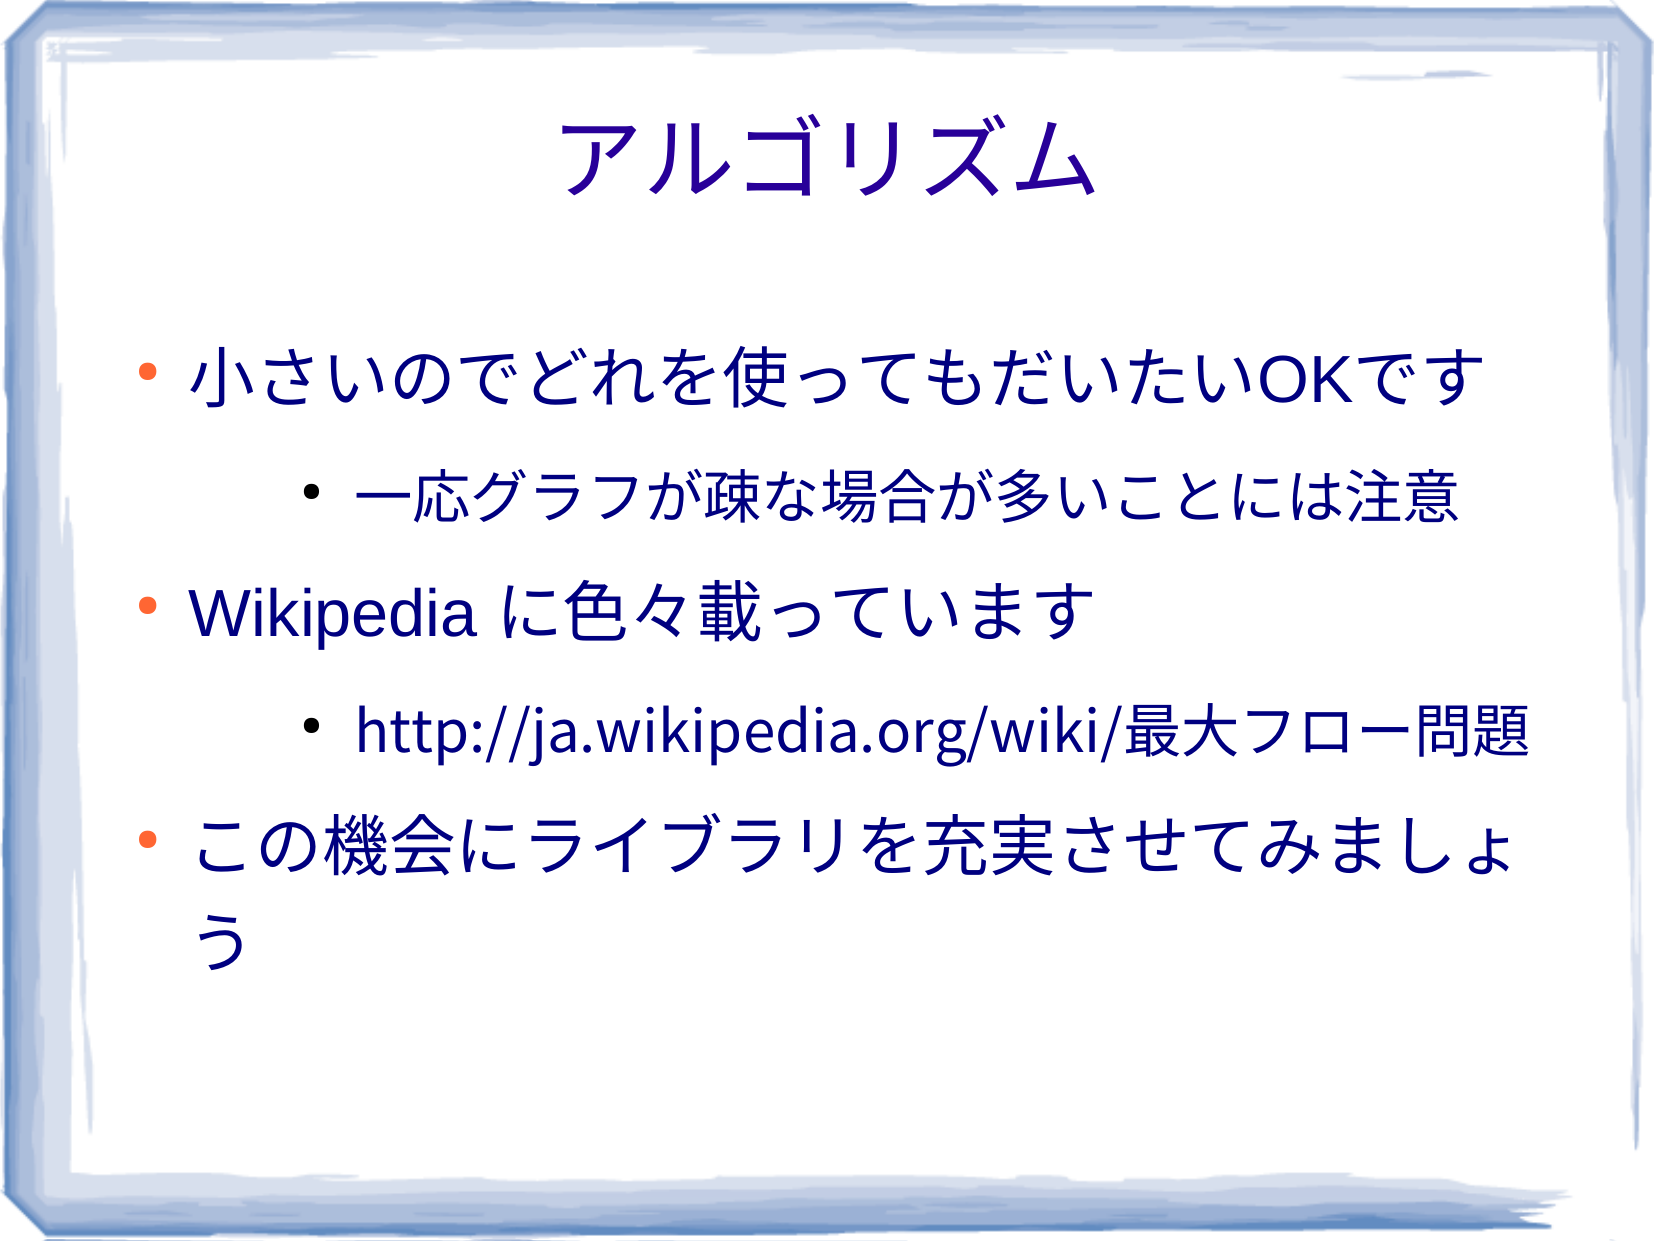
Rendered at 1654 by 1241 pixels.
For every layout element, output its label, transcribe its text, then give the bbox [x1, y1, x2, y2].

list 小さいのでどれを使ってもだいたいOKです 一応グラフが疎な場合が多いことには注意 Wikipedia に色々載っています http://ja.wikipedia.org/wiki/最大フロー問題 この機会にライブラリを充実させてみましょう [118, 324, 1571, 1144]
picture [0, 0, 1654, 1241]
title アルゴリズム [82, 49, 1571, 257]
